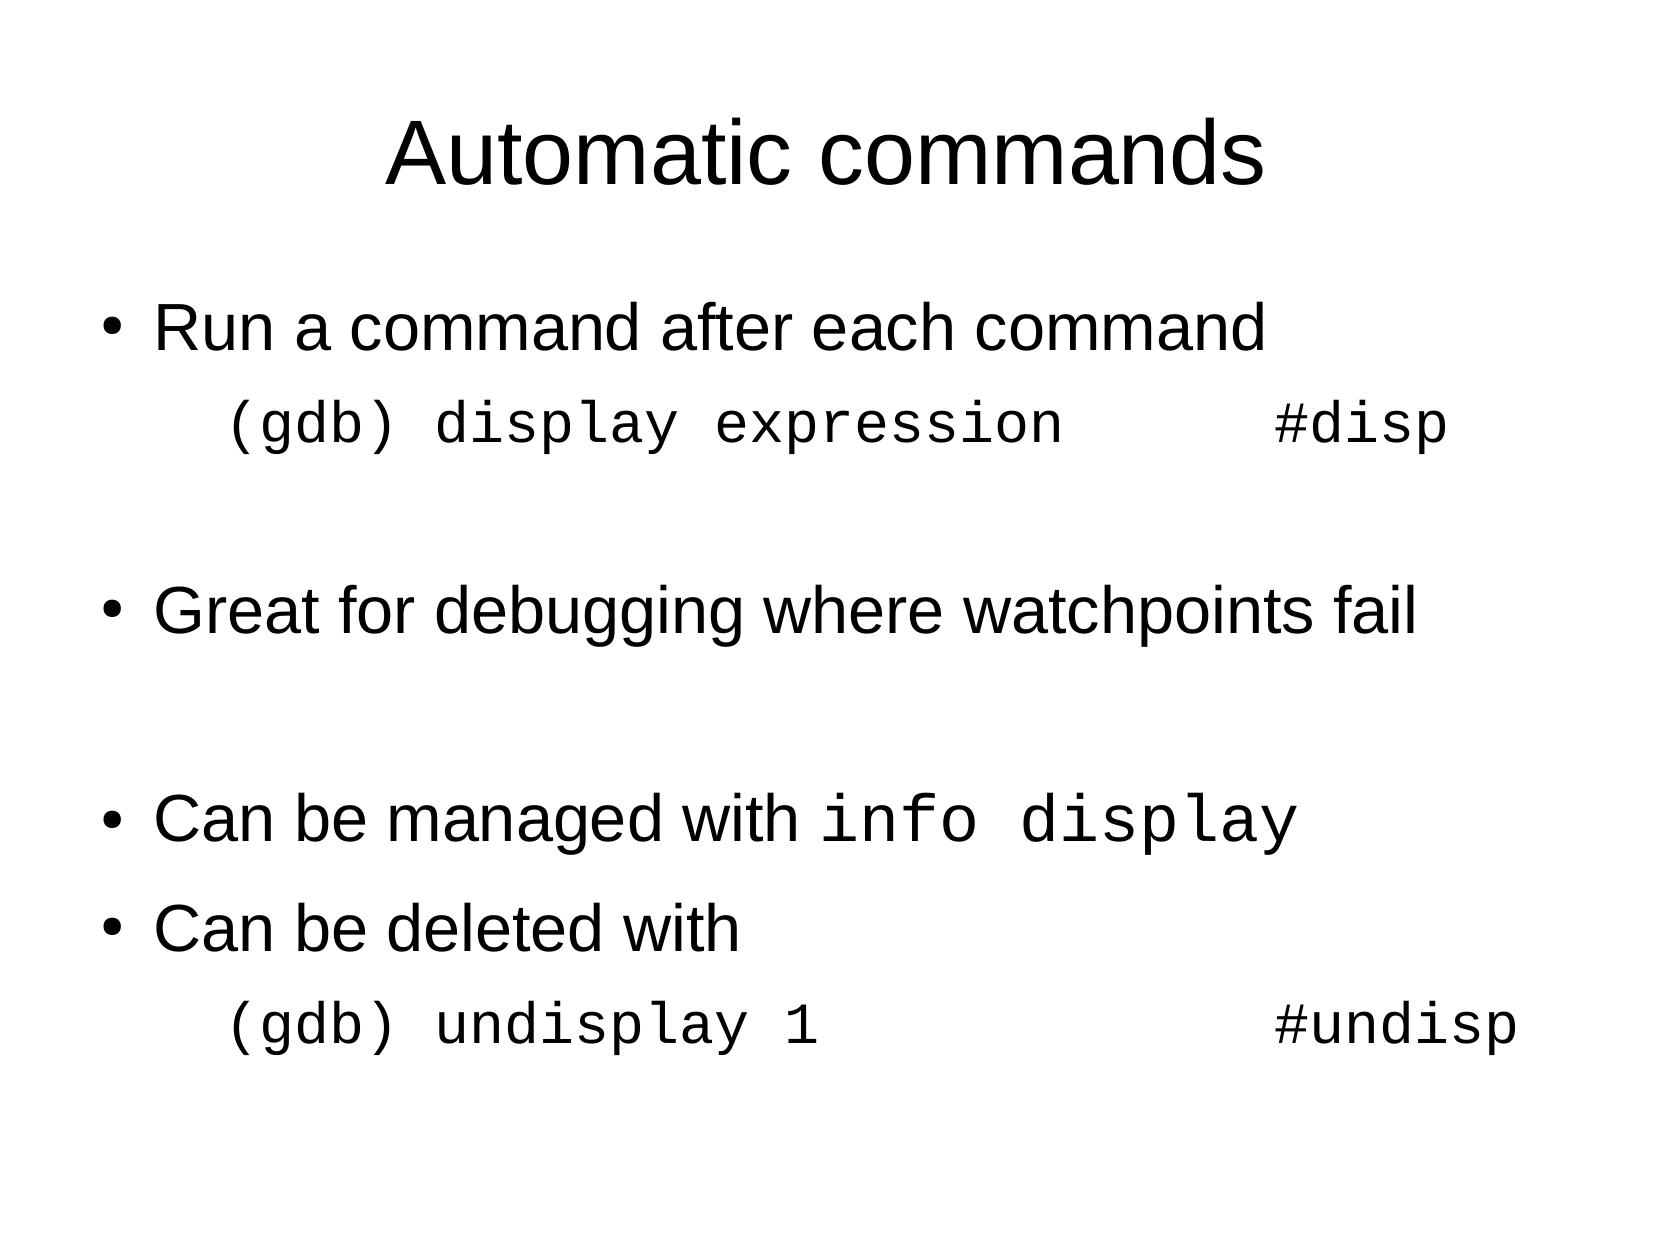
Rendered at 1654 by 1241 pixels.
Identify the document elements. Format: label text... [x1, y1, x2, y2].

title Automatic commands [82, 49, 1571, 257]
list Run a command after each command (gdb) display expression #disp Great for debugging where watchpoints fail Can be managed with info display Can be deleted with (gdb) undisplay 1 #undisp [82, 290, 1571, 1109]
